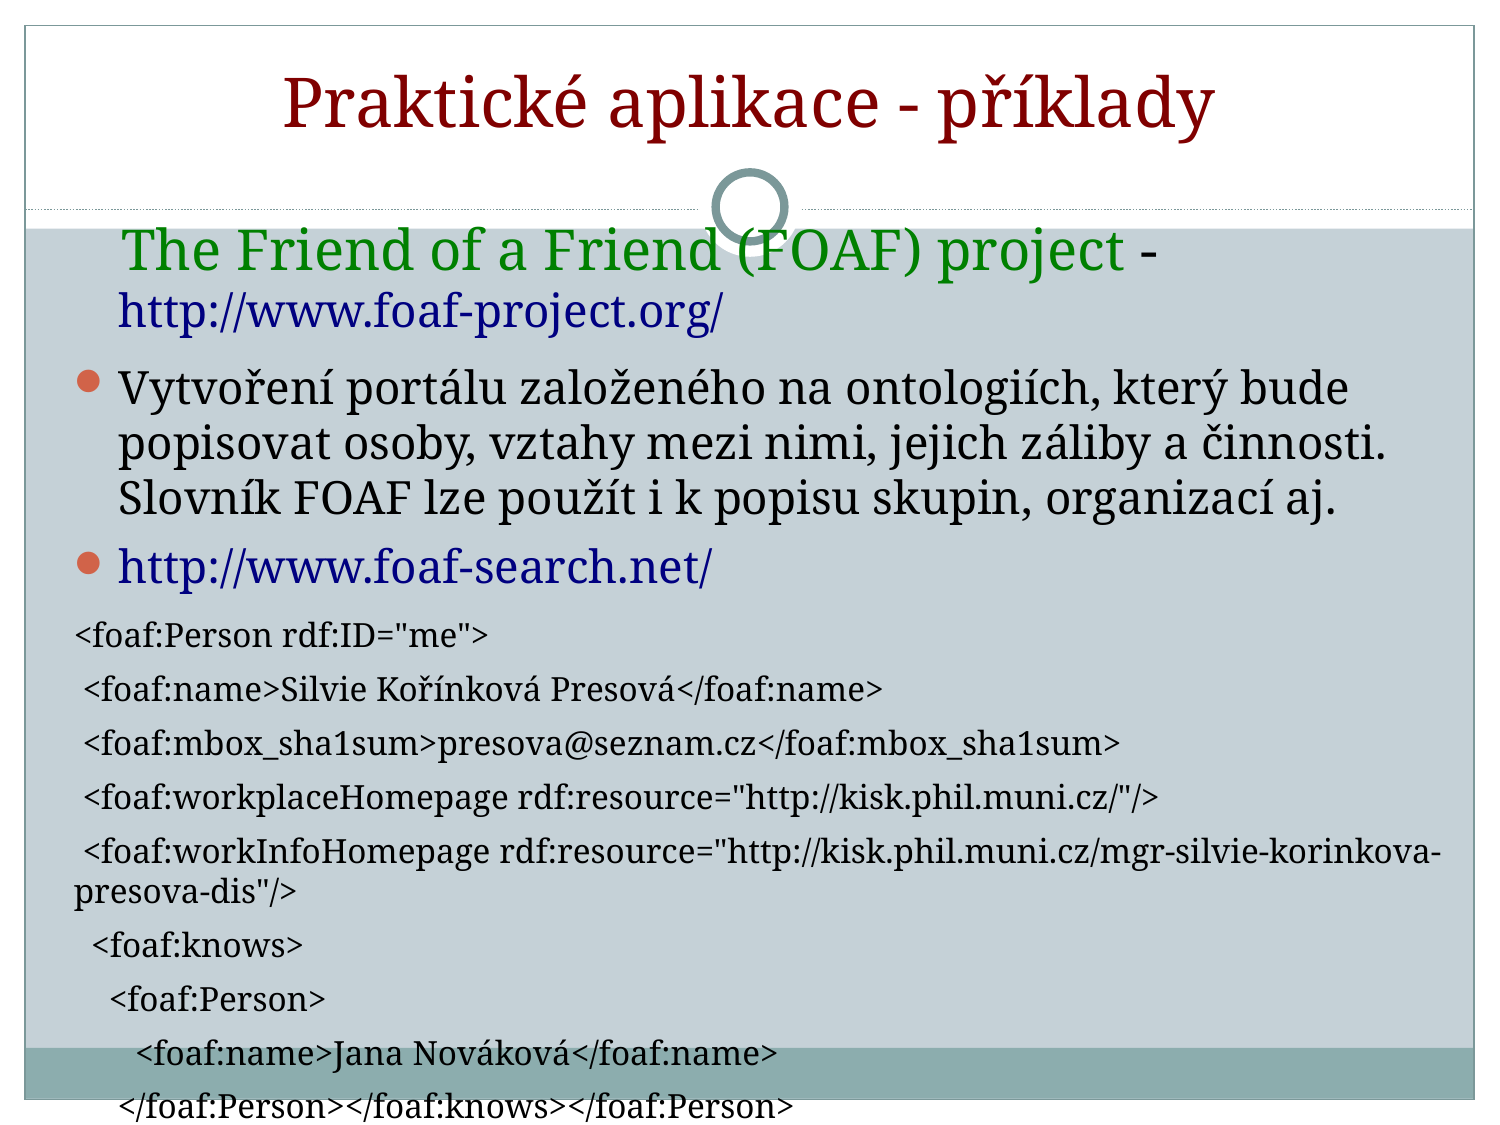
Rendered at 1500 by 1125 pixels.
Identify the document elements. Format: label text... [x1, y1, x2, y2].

title Praktické aplikace - příklady [49, 37, 1450, 163]
list The Friend of a Friend (FOAF) project - http://www.foaf-project.org/ Vytvoření portálu založeného na ontologiích, který bude popisovat osoby, vztahy mezi nimi, jejich záliby a činnosti. Slovník FOAF lze použít i k popisu skupin, organizací aj. http://www.foaf-search.net/ <foaf:Person rdf:ID="me"> <foaf:name>Silvie Kořínková Presová</foaf:name> <foaf:mbox_sha1sum>presova@seznam.cz</foaf:mbox_sha1sum> <foaf:workplaceHomepage rdf:resource="http://kisk.phil.muni.cz/"/> <foaf:workInfoHomepage rdf:resource="http://kisk.phil.muni.cz/mgr-silvie-korinkova-presova-dis"/> <foaf:knows> <foaf:Person> <foaf:name>Jana Nováková</foaf:name> </foaf:Person></foaf:knows></foaf:Person> [59, 206, 1460, 1119]
